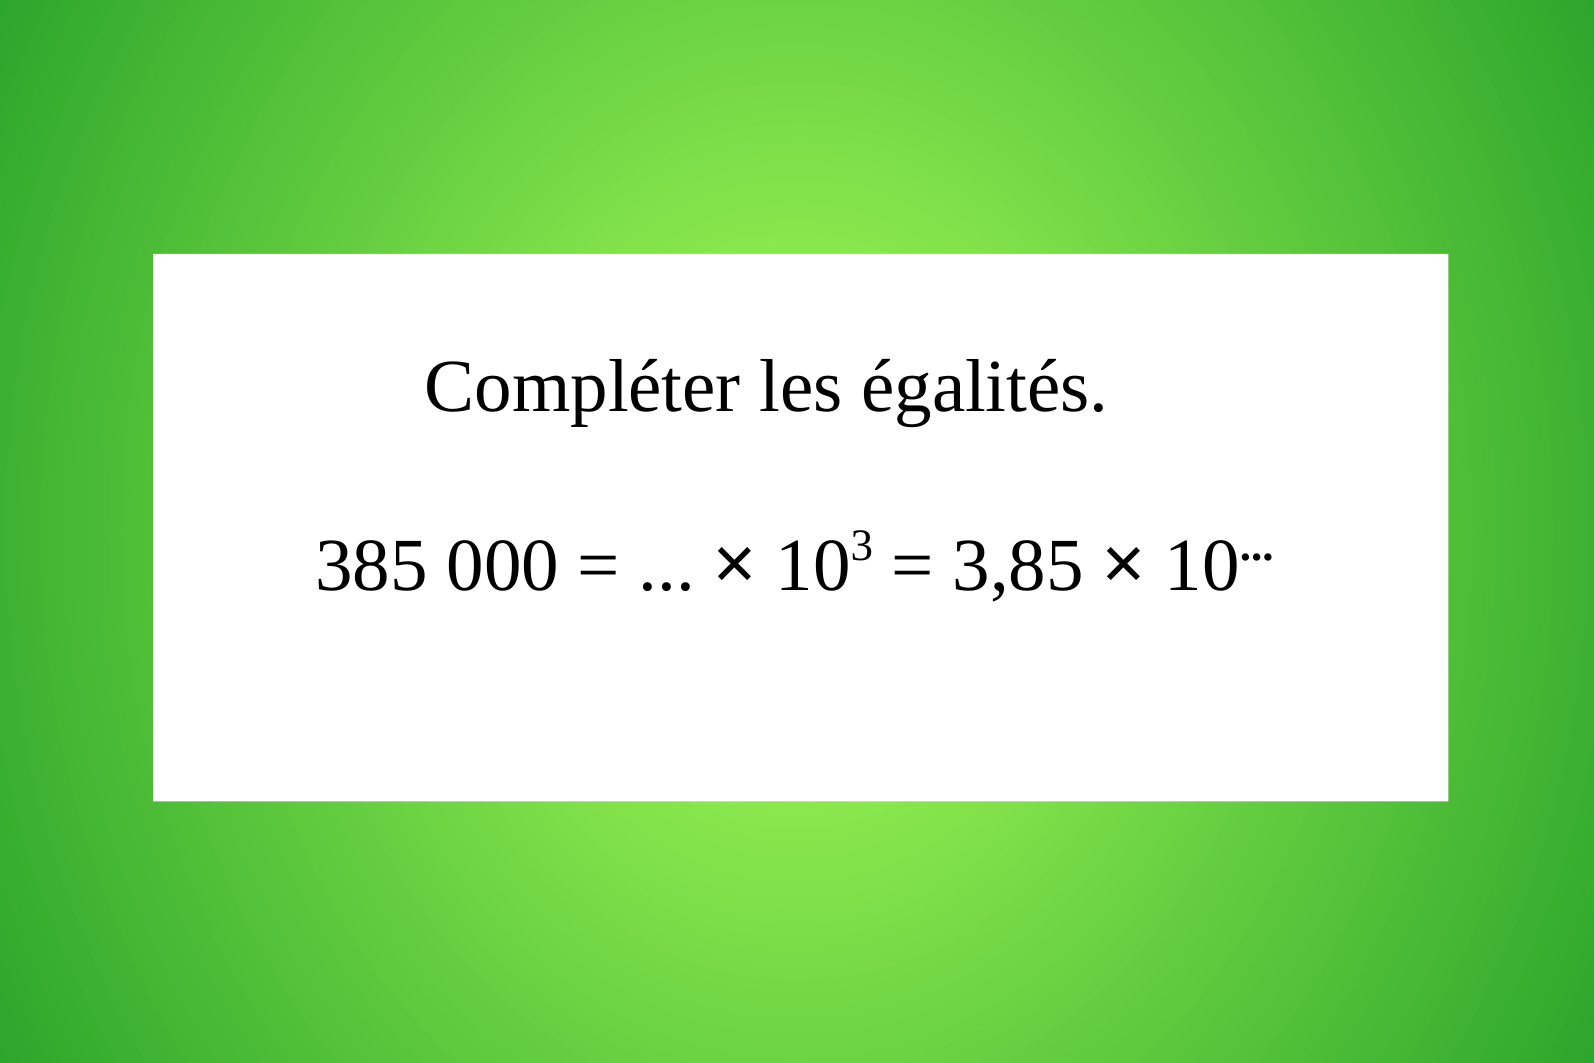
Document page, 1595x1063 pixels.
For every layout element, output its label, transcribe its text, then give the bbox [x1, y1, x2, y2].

picture [0, 0, 1595, 1063]
text_box Compléter les égalités. 385 000 = ... × 103 = 3,85 × 10... [153, 253, 1449, 802]
